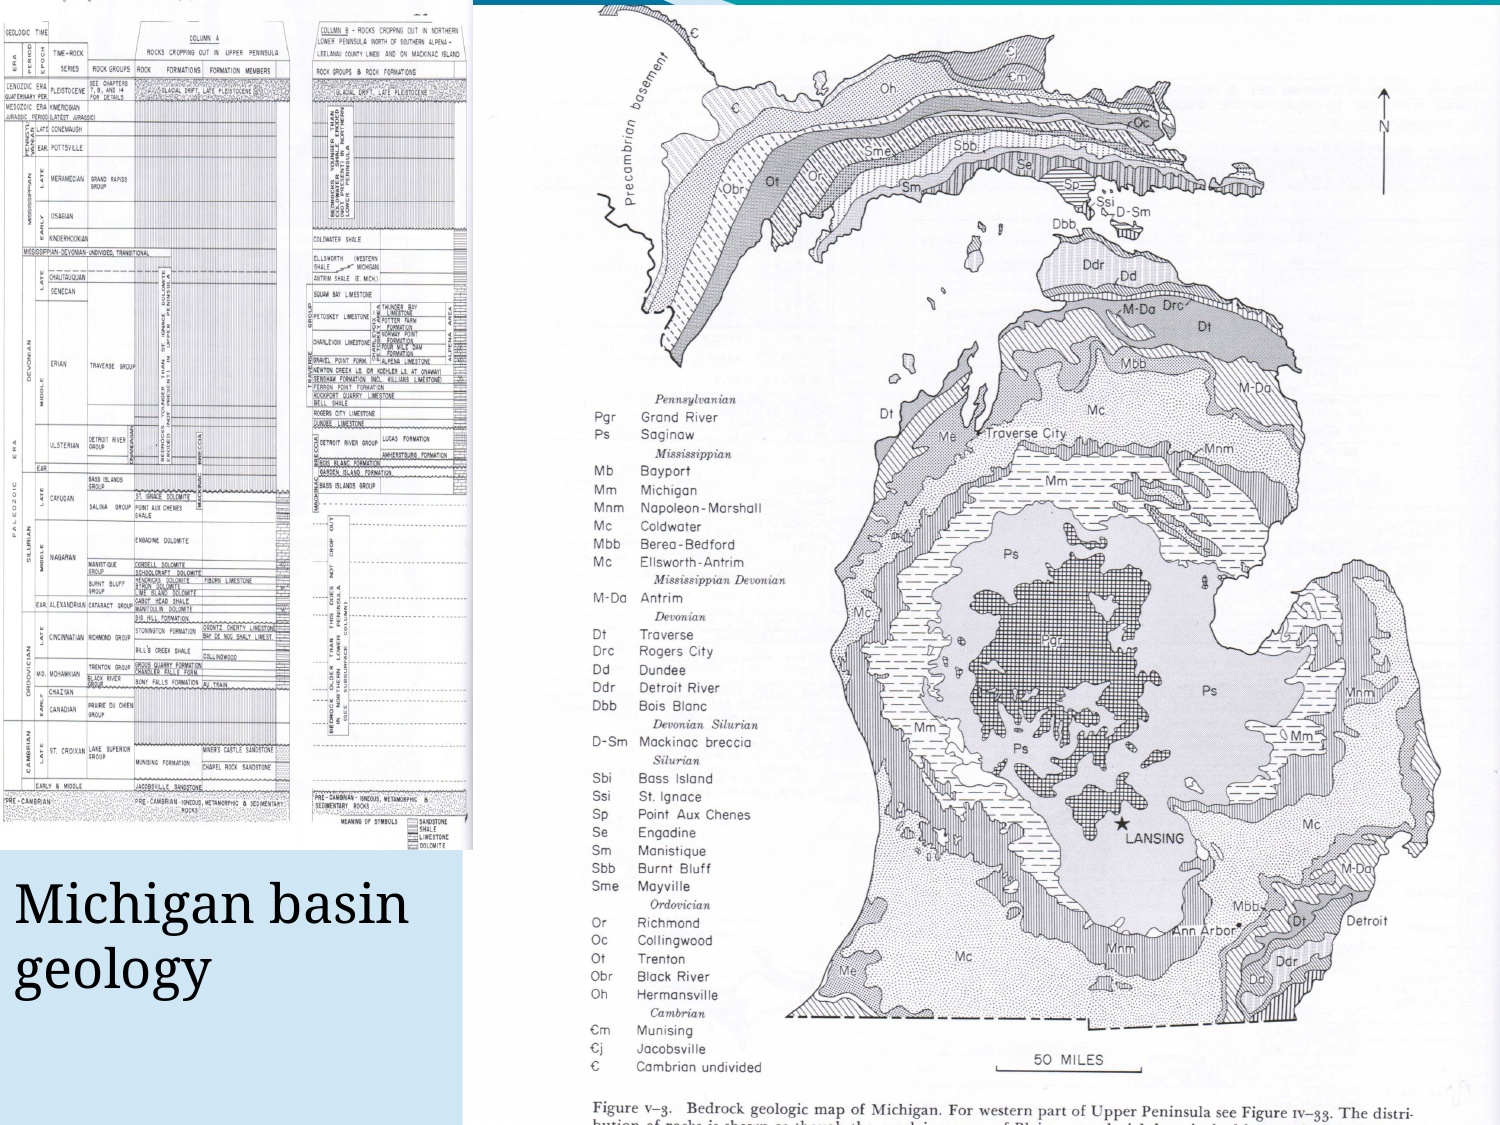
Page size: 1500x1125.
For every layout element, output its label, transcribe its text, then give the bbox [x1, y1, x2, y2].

picture [0, 0, 1500, 1125]
list Michigan basin geology [0, 862, 462, 1038]
